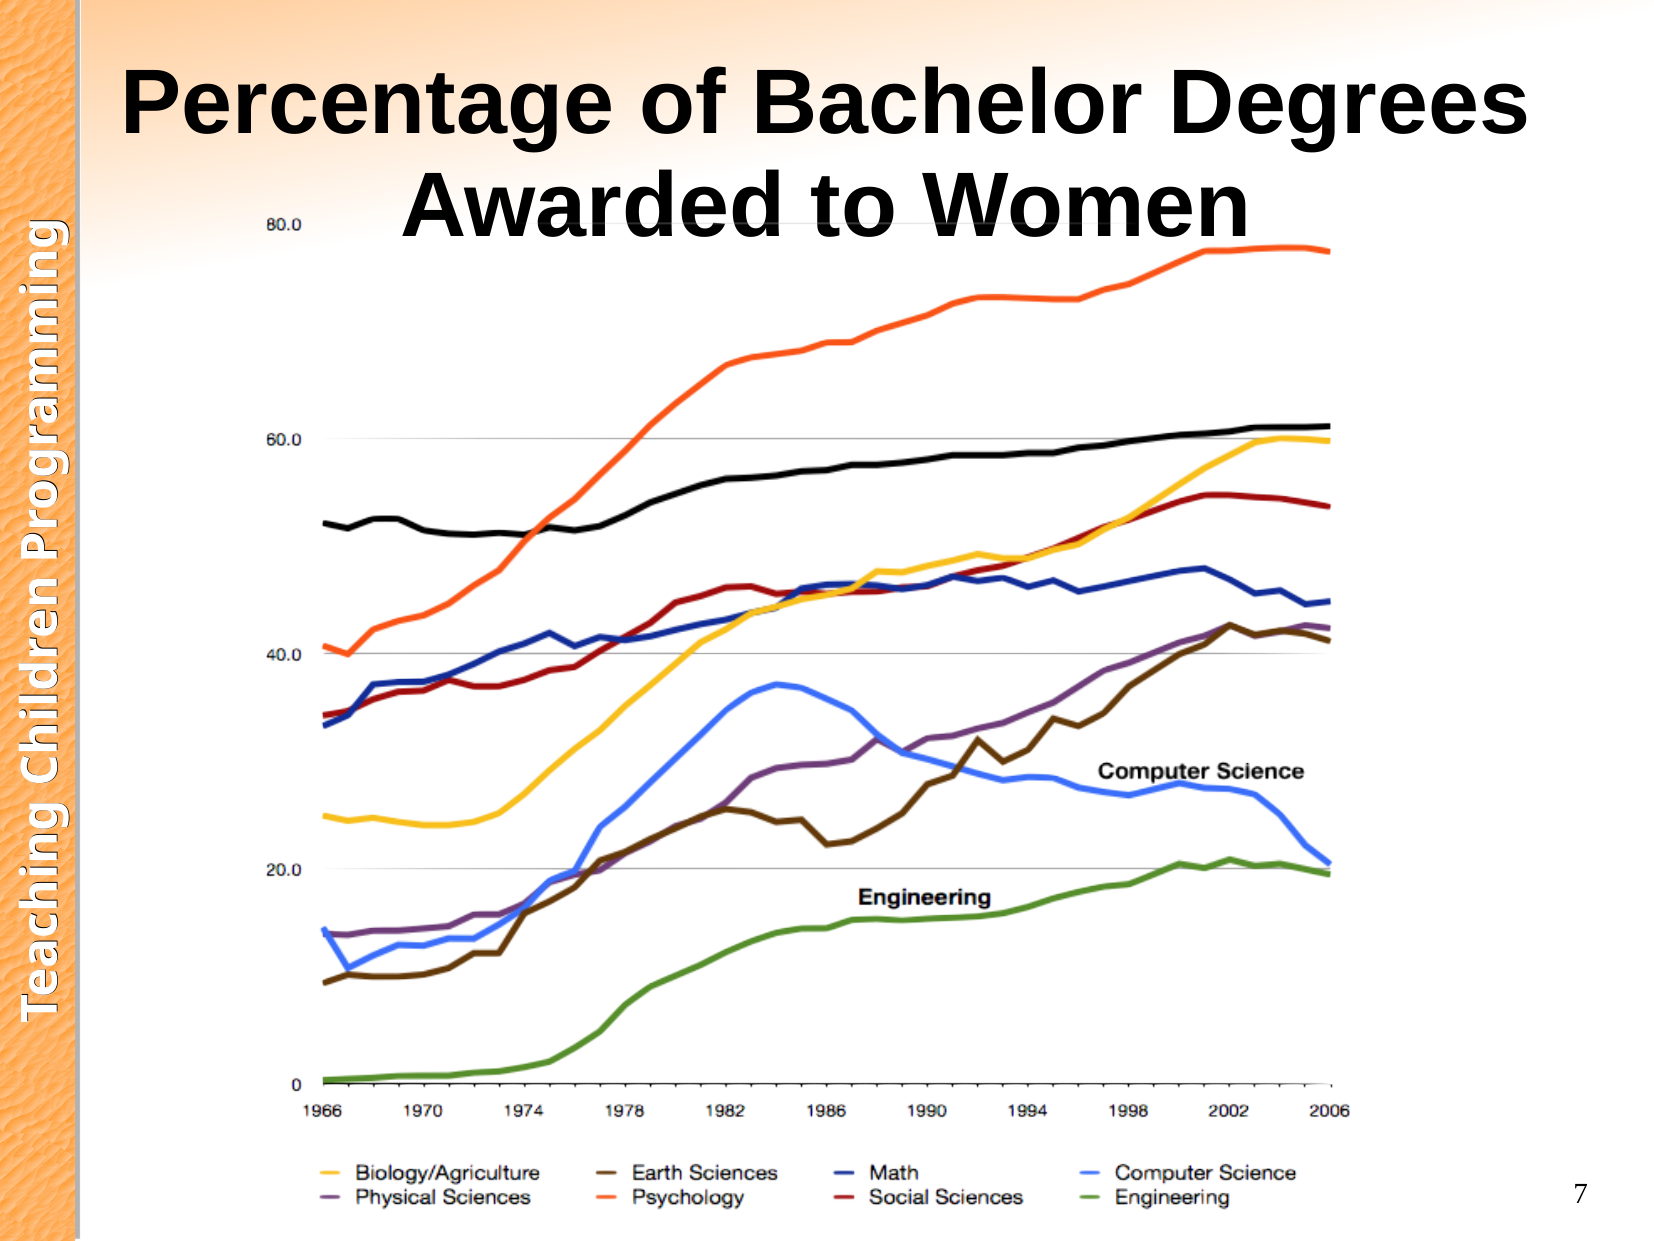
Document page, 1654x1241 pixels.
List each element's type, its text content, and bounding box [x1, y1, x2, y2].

title Percentage of Bachelor Degrees Awarded to Women [82, 49, 1571, 257]
picture [0, 0, 75, 1241]
picture [266, 208, 1351, 1211]
